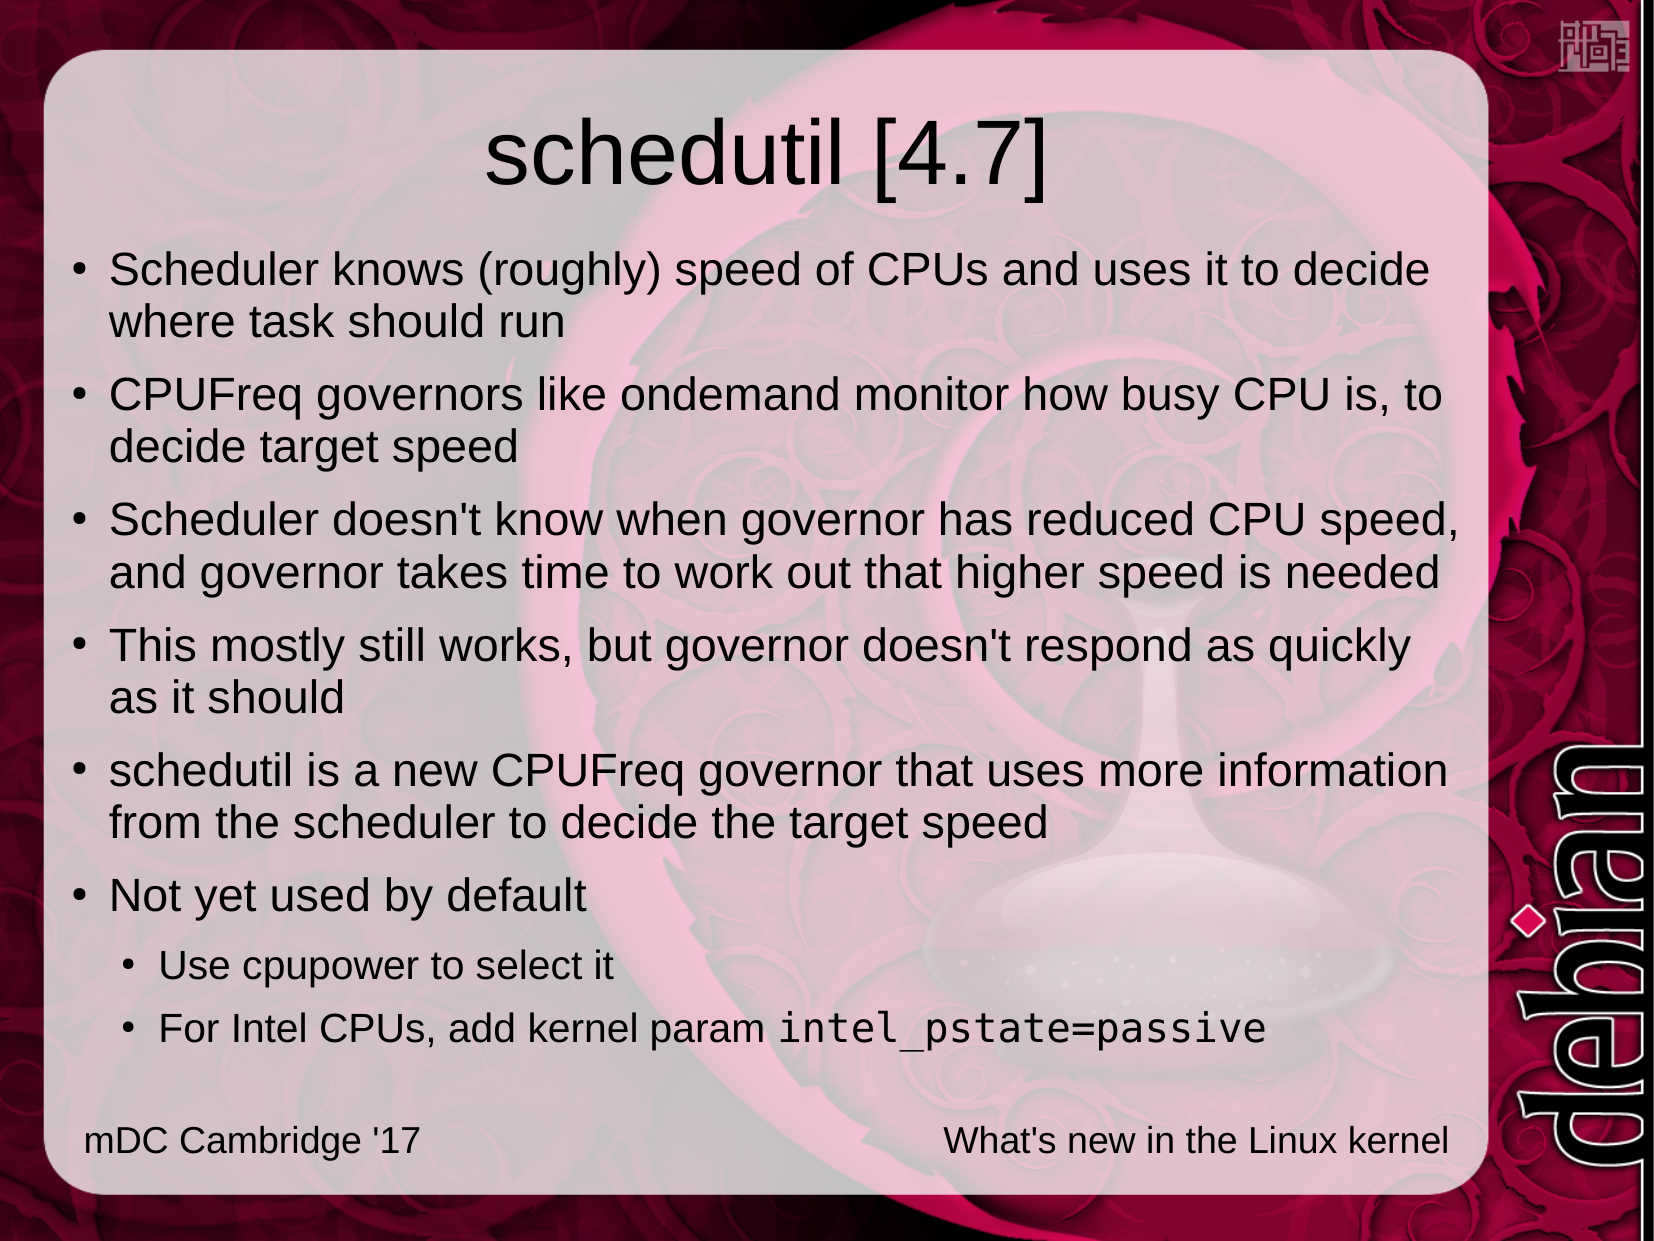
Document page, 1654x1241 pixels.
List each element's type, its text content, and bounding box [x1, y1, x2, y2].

title schedutil [4.7] [59, 49, 1477, 243]
list Scheduler knows (roughly) speed of CPUs and uses it to decide where task should run CPUFreq governors like ondemand monitor how busy CPU is, to decide target speed Scheduler doesn't know when governor has reduced CPU speed, and governor takes time to work out that higher speed is needed This mostly still works, but governor doesn't respond as quickly as it should schedutil is a new CPUFreq governor that uses more information from the scheduler to decide the target speed Not yet used by default Use cpupower to select it For Intel CPUs, add kernel param intel_pstate=passive [59, 243, 1477, 1109]
picture [0, 0, 1654, 1241]
